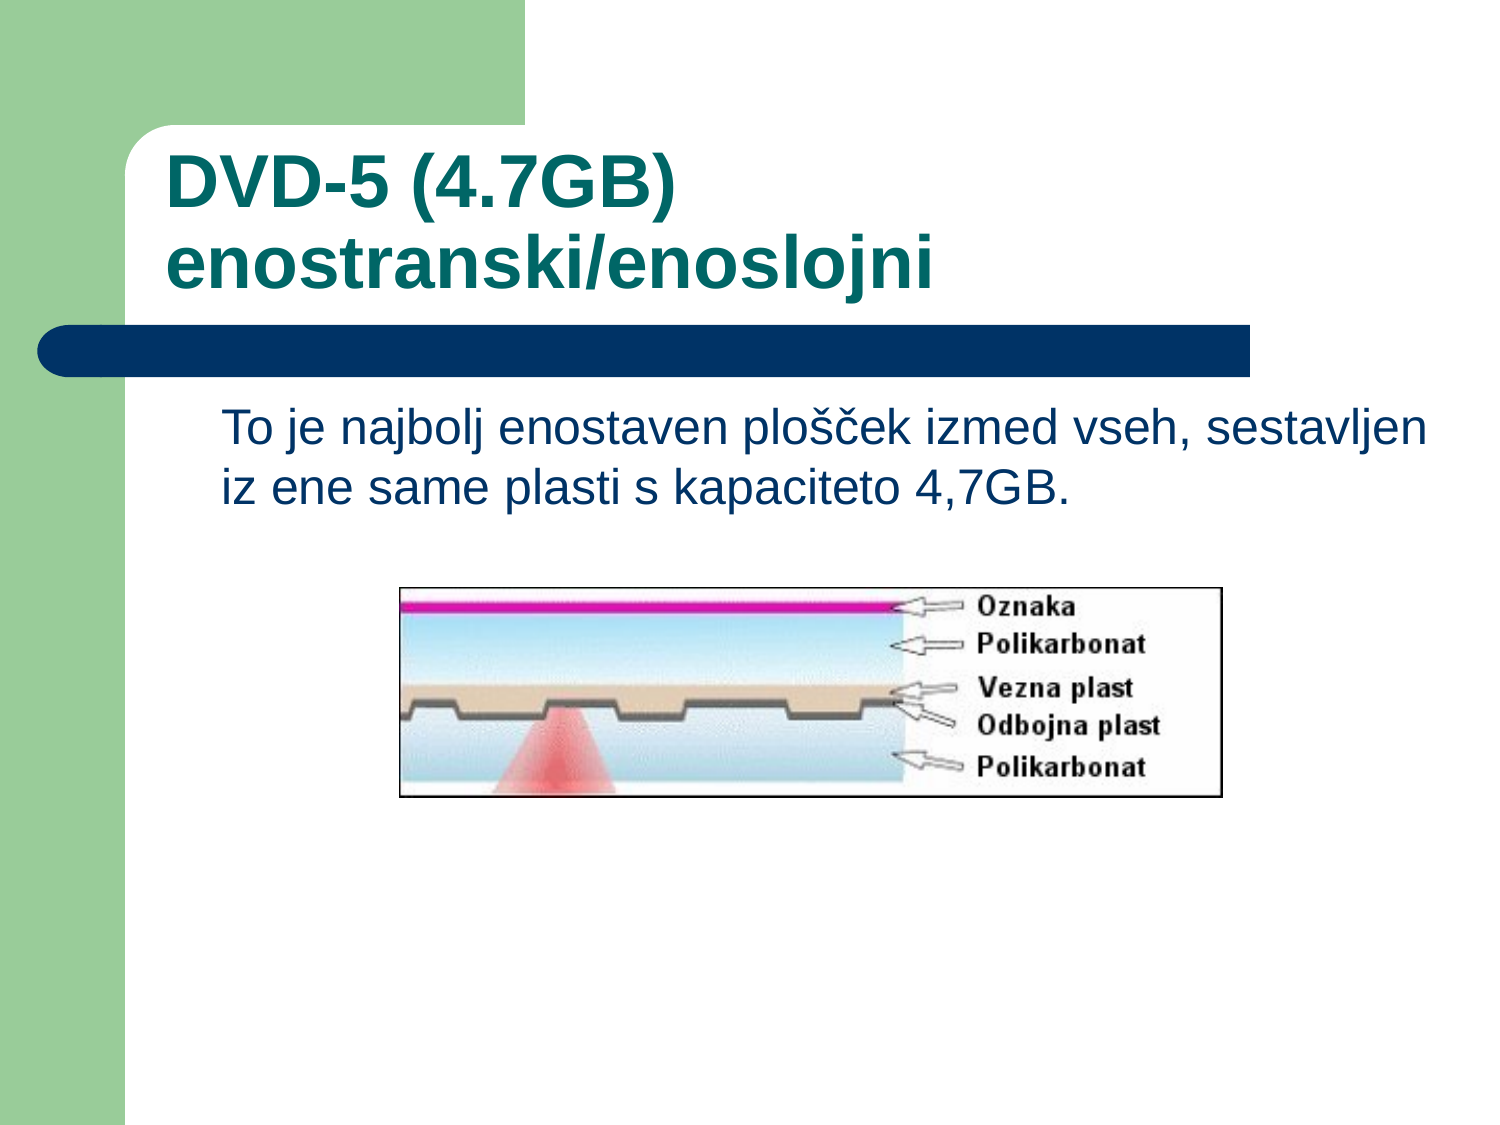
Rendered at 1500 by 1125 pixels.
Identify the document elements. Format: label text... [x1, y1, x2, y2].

title DVD-5 (4.7GB) enostranski/enoslojni [150, 125, 1463, 313]
list To je najbolj enostaven plošček izmed vseh, sestavljen iz ene same plasti s kapaciteto 4,7GB. [150, 387, 1463, 1000]
picture [399, 587, 1223, 798]
